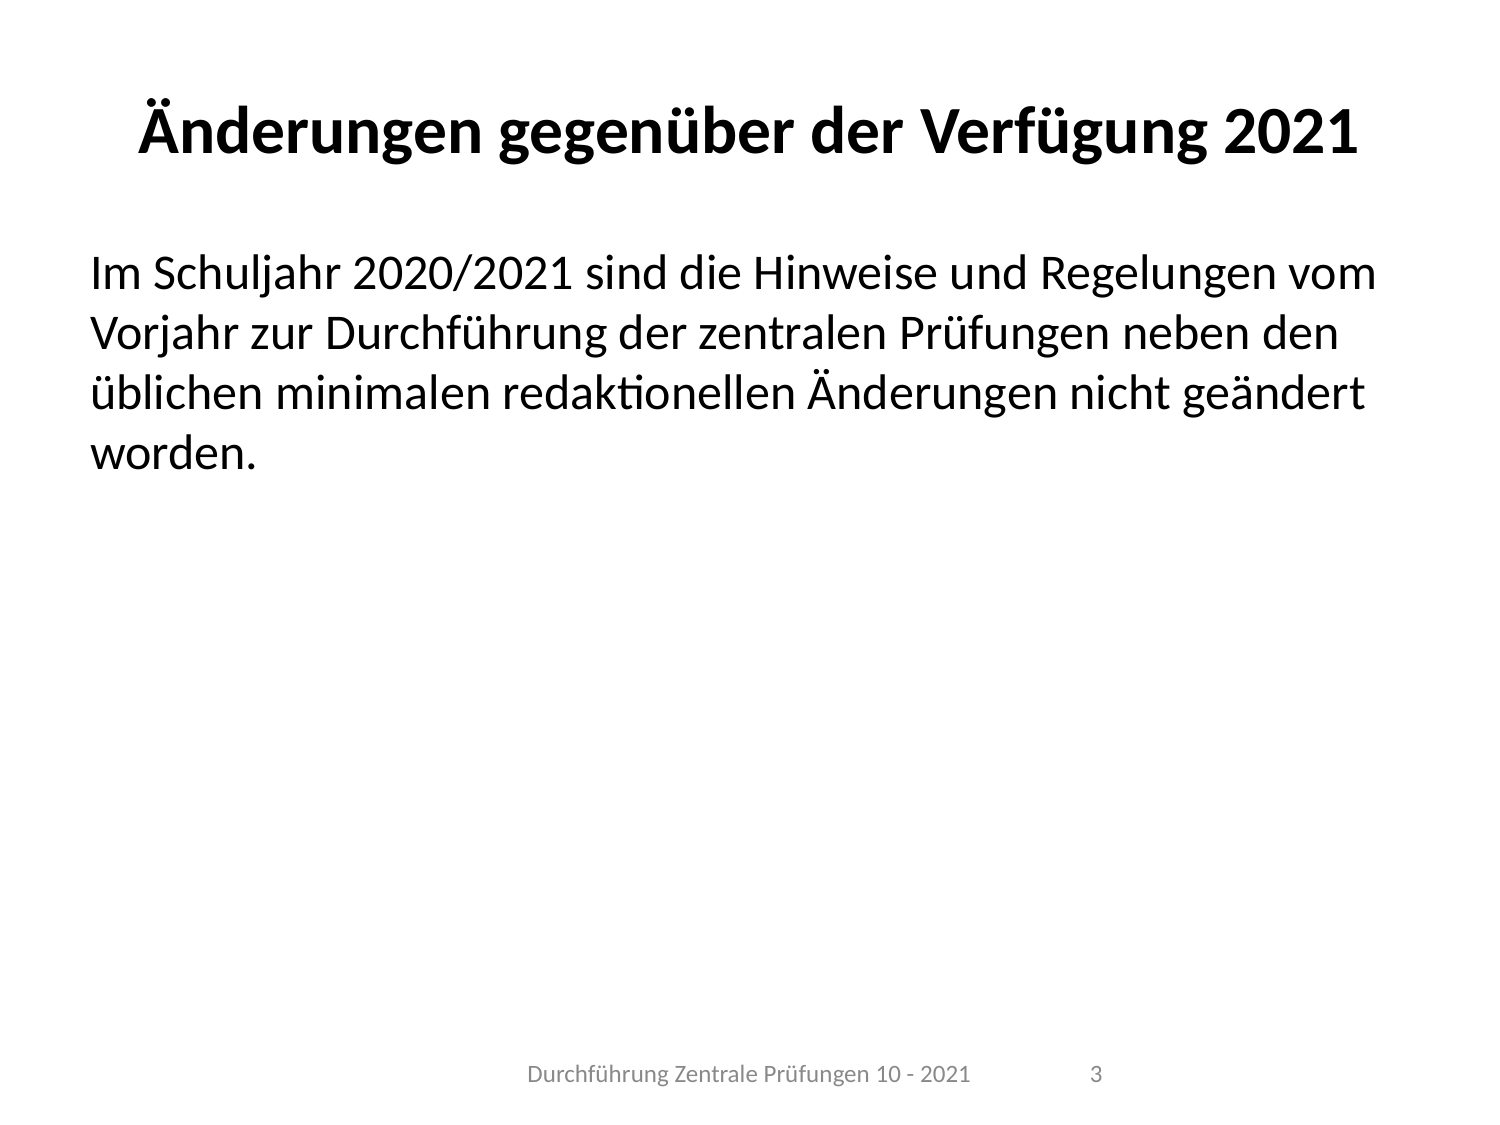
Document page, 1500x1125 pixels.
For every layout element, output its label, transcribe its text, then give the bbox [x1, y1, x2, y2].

title Änderungen gegenüber der Verfügung 2021 [75, 45, 1426, 209]
list Im Schuljahr 2020/2021 sind die Hinweise und Regelungen vom Vorjahr zur Durchführung der zentralen Prüfungen neben den üblichen minimalen redaktionellen Änderungen nicht geändert worden. [75, 231, 1426, 1005]
text_box Durchführung Zentrale Prüfungen 10 - 2021 [512, 1042, 988, 1103]
text_box 3 [1074, 1042, 1426, 1103]
